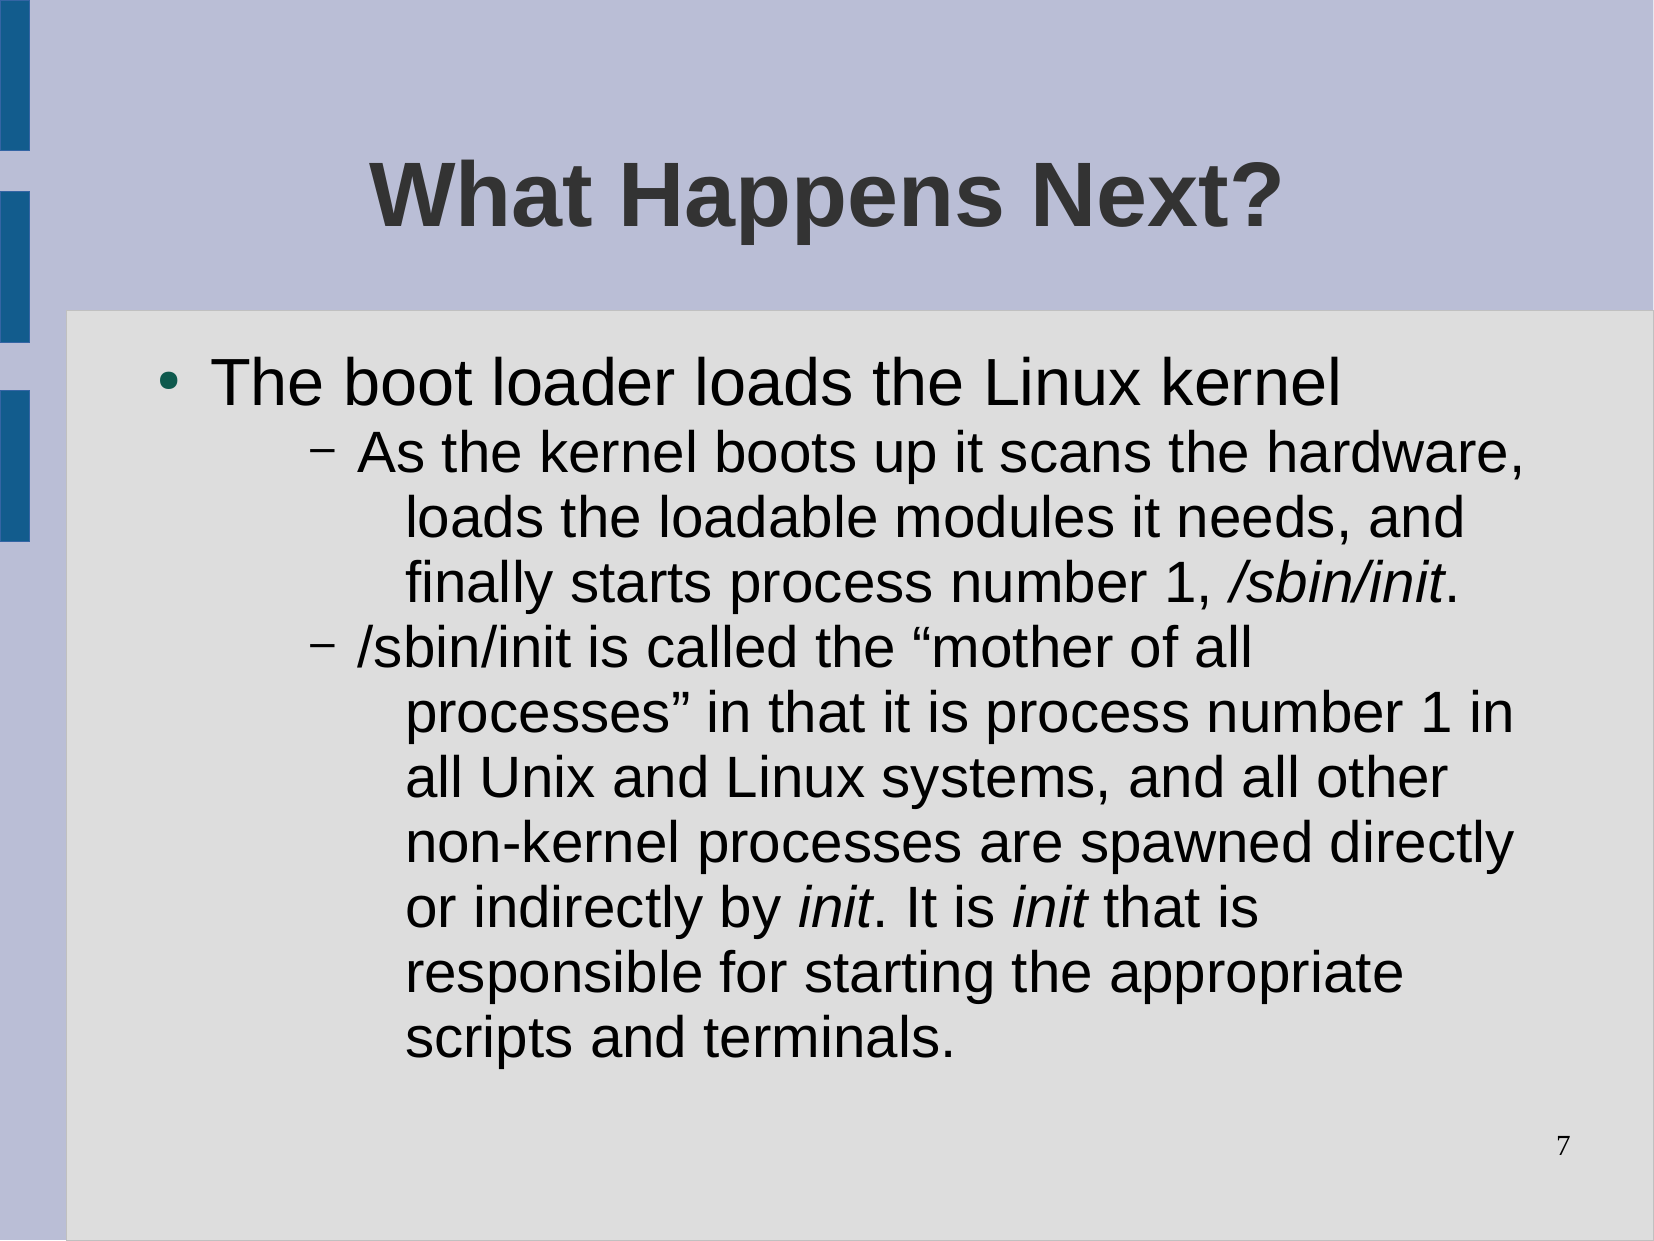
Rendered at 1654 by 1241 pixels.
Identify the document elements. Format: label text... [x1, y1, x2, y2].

title What Happens Next? [121, 91, 1534, 299]
list The boot loader loads the Linux kernel As the kernel boots up it scans the hardware, loads the loadable modules it needs, and finally starts process number 1, /sbin/init. /sbin/init is called the “mother of all processes” in that it is process number 1 in all Unix and Linux systems, and all other non-kernel processes are spawned directly or indirectly by init. It is init that is responsible for starting the appropriate scripts and terminals. [121, 344, 1534, 1127]
